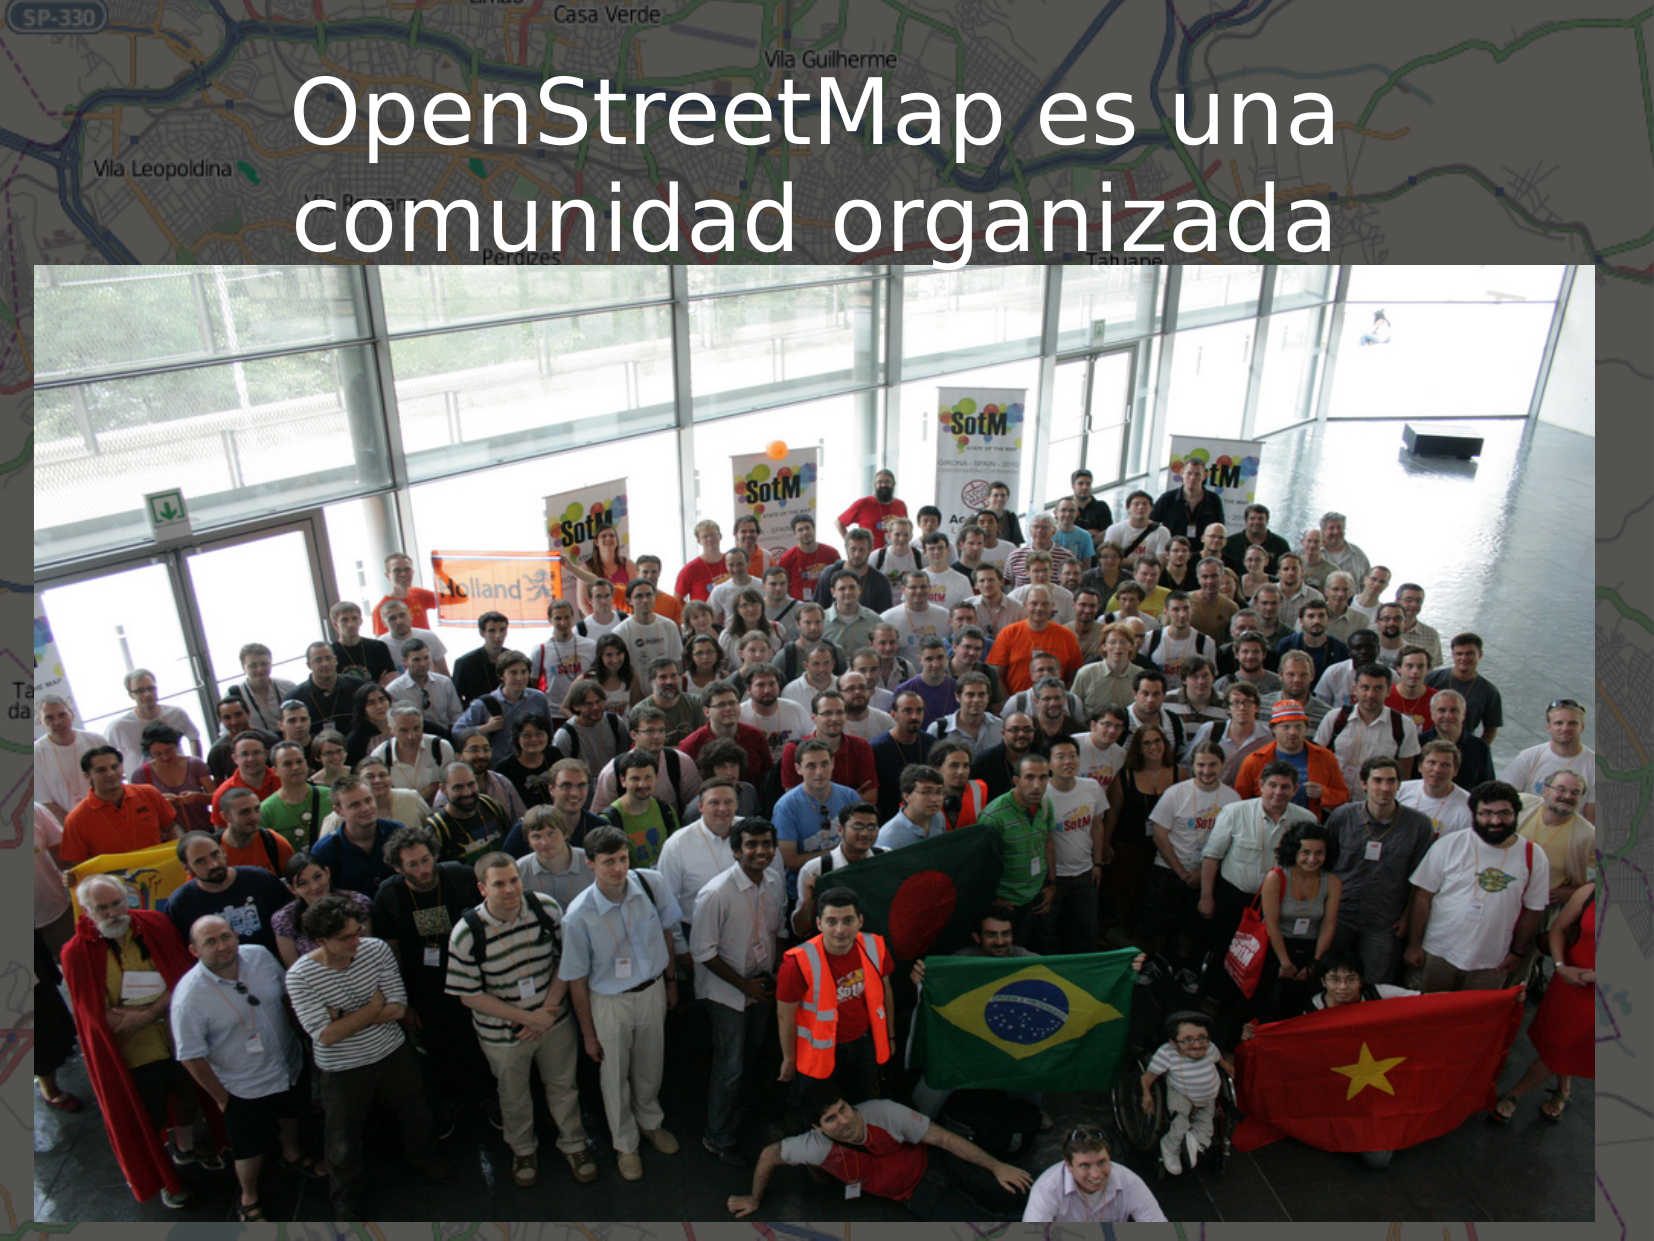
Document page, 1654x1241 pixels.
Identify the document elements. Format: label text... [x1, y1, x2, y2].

text_box OpenStreetMap es una comunidad organizada [67, 59, 1565, 274]
picture [0, 0, 1654, 1241]
